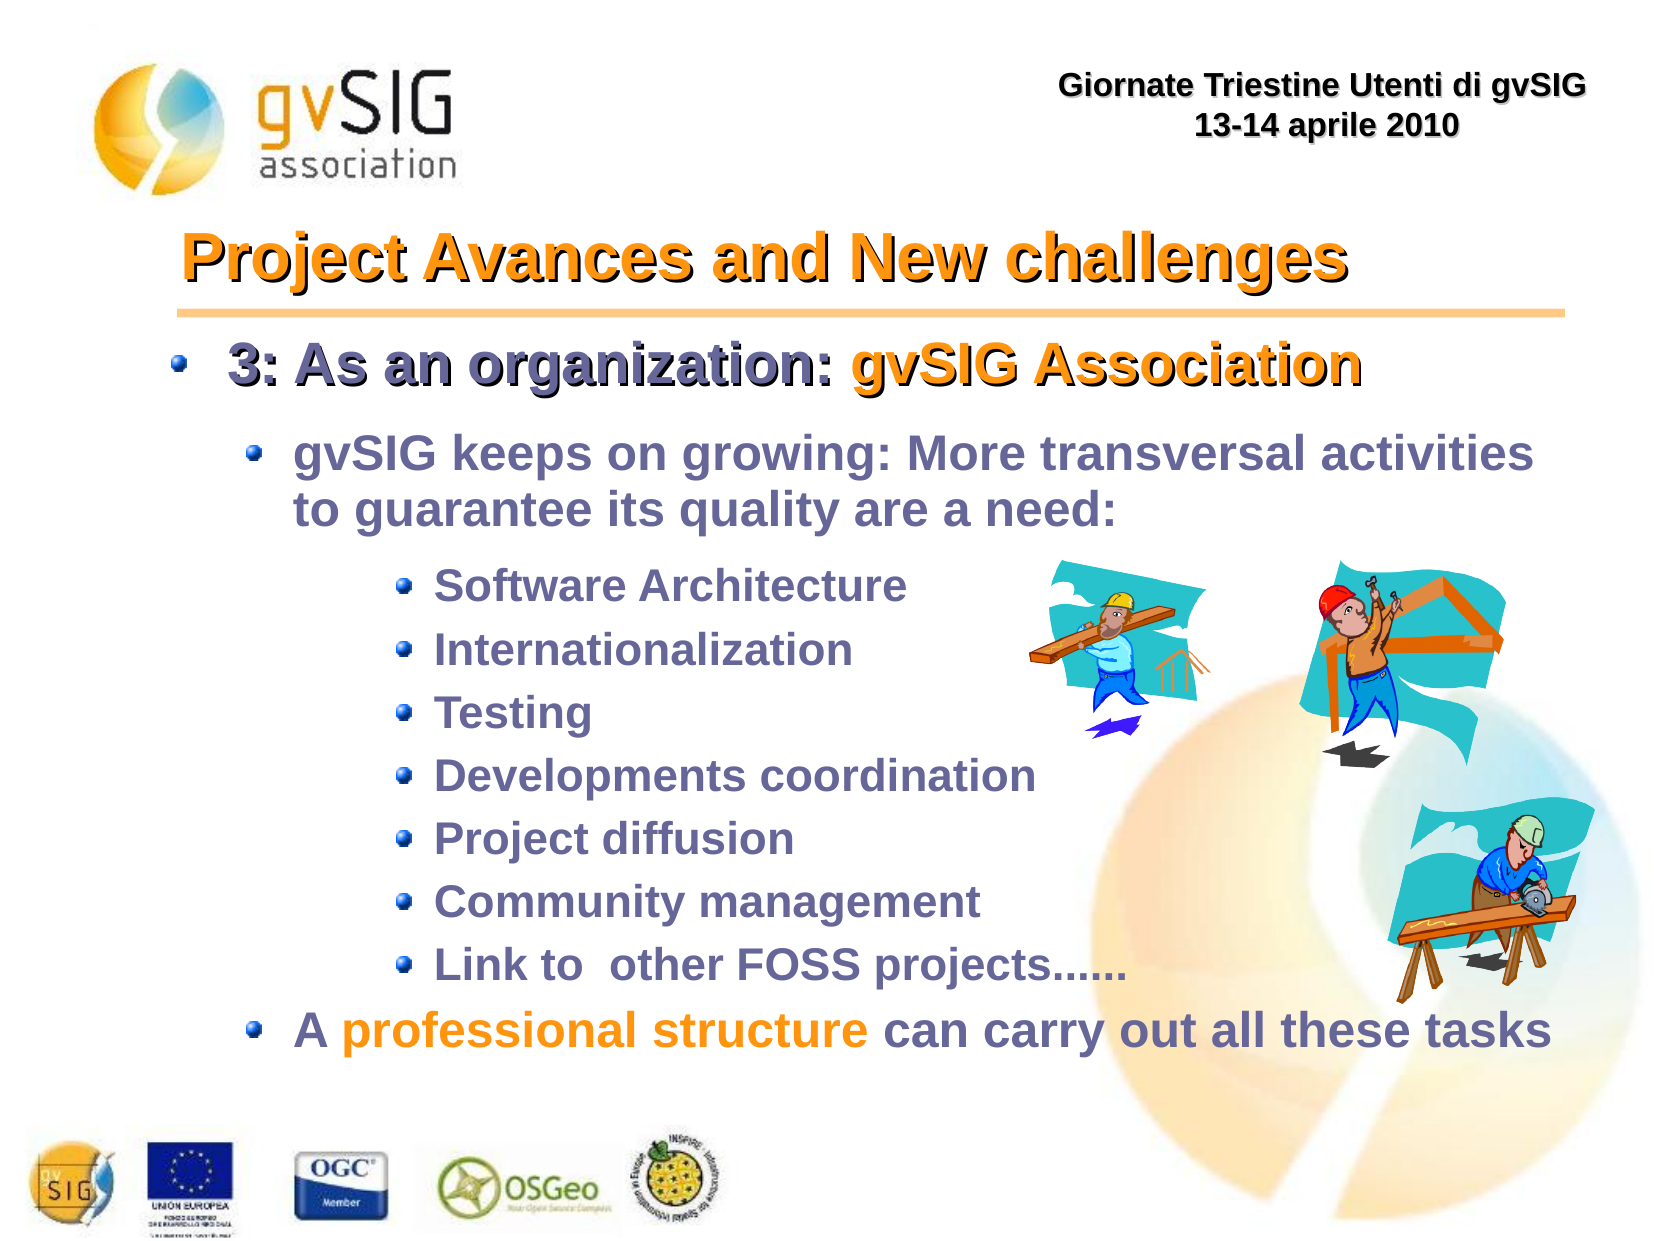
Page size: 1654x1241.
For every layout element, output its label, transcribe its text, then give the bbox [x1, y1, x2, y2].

list 3: As an organization: gvSIG Association gvSIG keeps on growing: More transversal activities to guarantee its quality are a need: Software Architecture Internationalization Testing Developments coordination Project diffusion Community management Link to other FOSS projects...... A professional structure can carry out all these tasks [171, 236, 1595, 1123]
text_box Project Avances and New challenges [165, 212, 1364, 302]
picture [1, 0, 1654, 1241]
